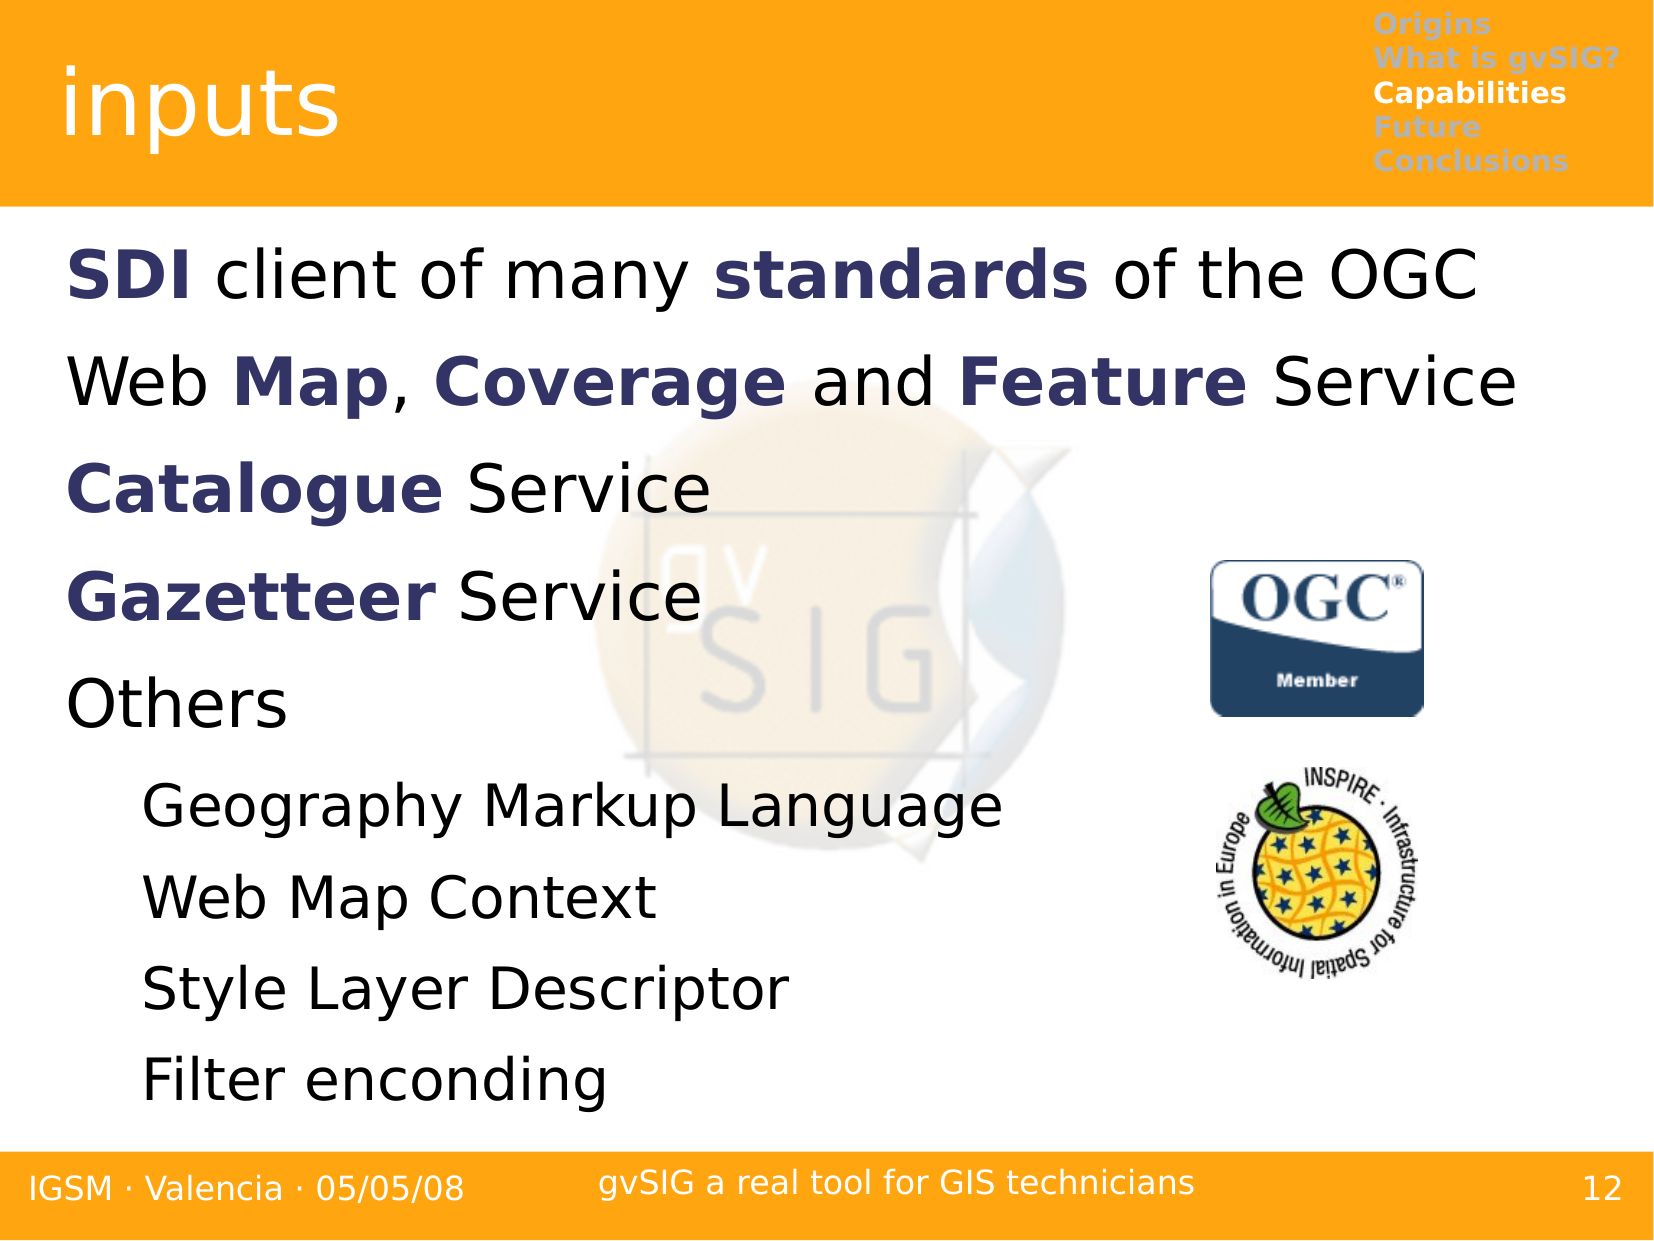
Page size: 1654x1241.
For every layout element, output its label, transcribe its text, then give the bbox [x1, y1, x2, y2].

picture [1216, 767, 1418, 979]
text_box Origins What is gvSIG? Capabilities Future Conclusions [1358, 0, 1654, 207]
list SDI client of many standards of the OGC Web Map, Coverage and Feature Service Catalogue Service Gazetteer Service Others Geography Markup Language Web Map Context Style Layer Descriptor Filter enconding [47, 236, 1595, 1115]
picture [1210, 560, 1424, 717]
title inputs [59, 29, 1358, 178]
